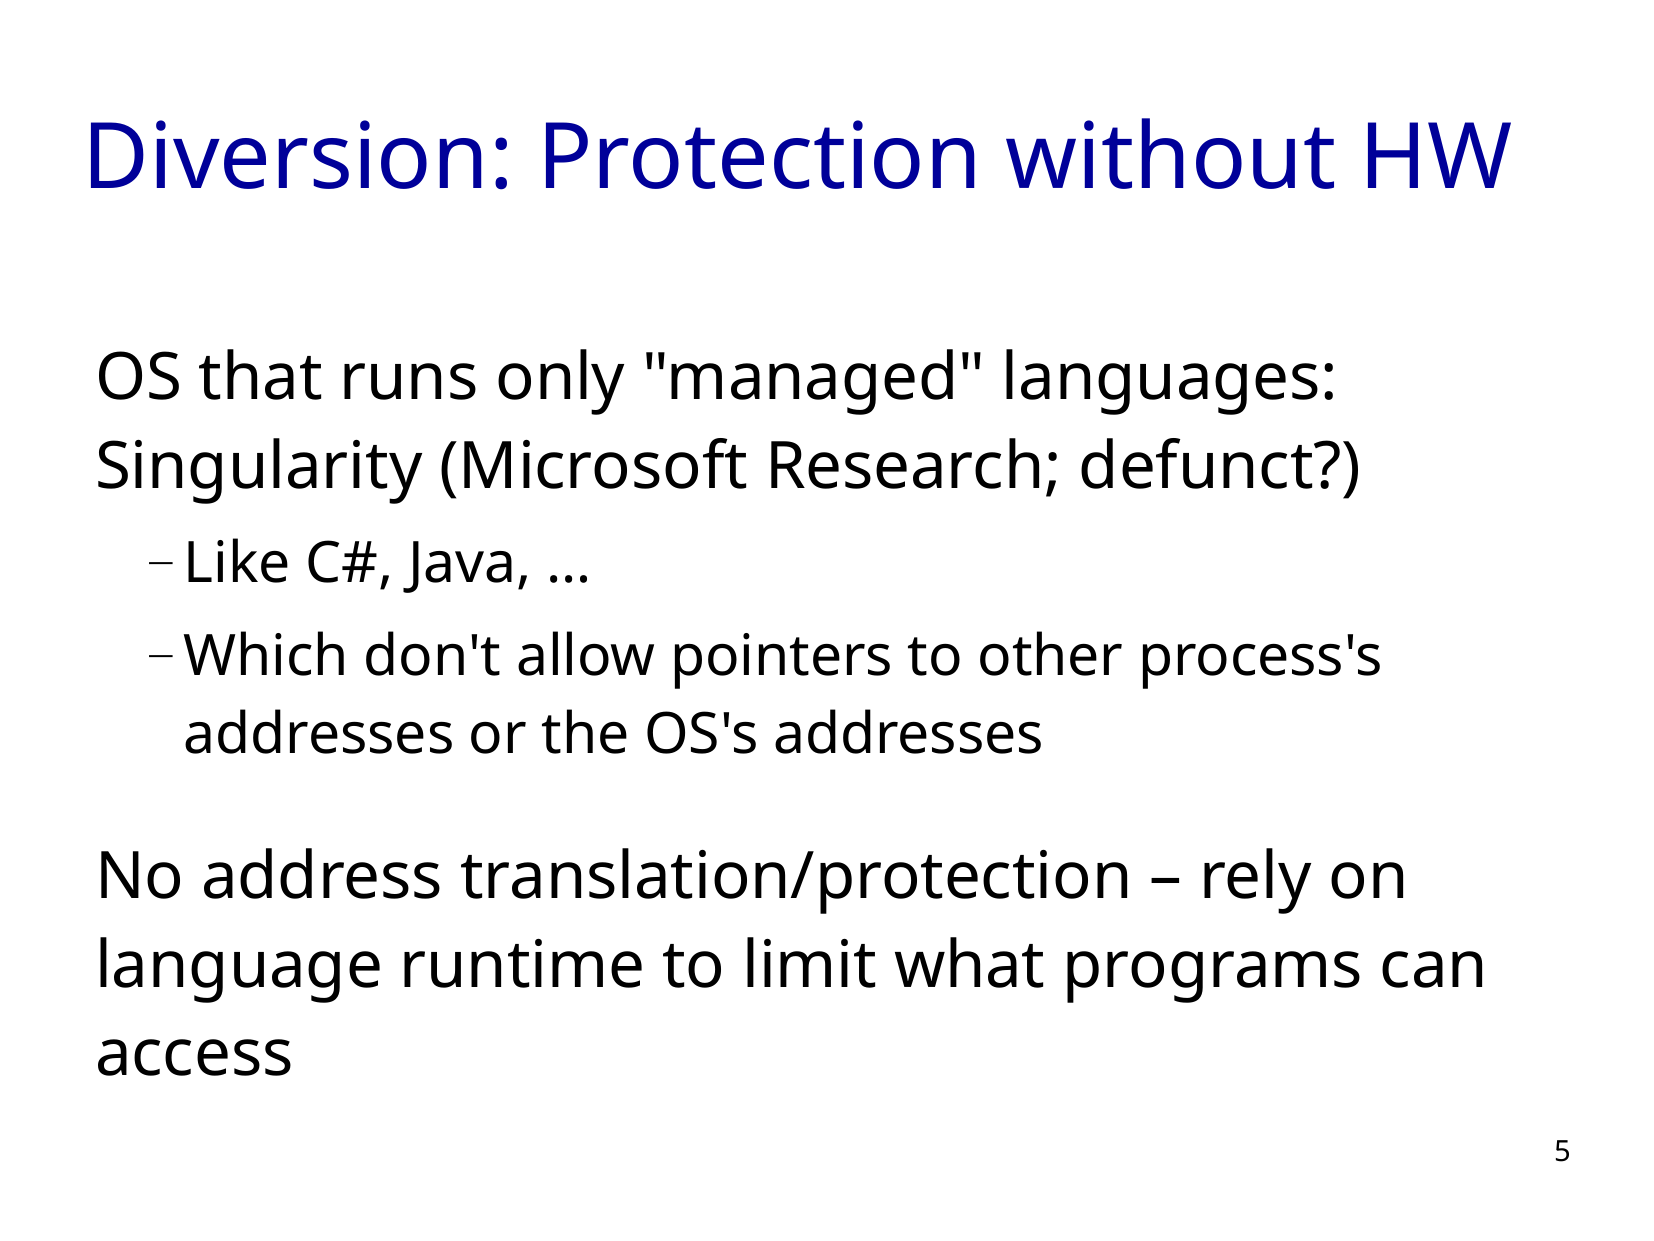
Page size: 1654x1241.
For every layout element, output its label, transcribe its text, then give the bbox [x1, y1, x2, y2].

title Diversion: Protection without HW [82, 49, 1571, 257]
list OS that runs only "managed" languages: Singularity (Microsoft Research; defunct?) Like C#, Java, … Which don't allow pointers to other process's addresses or the OS's addresses No address translation/protection – rely on language runtime to limit what programs can access [60, 330, 1571, 1096]
